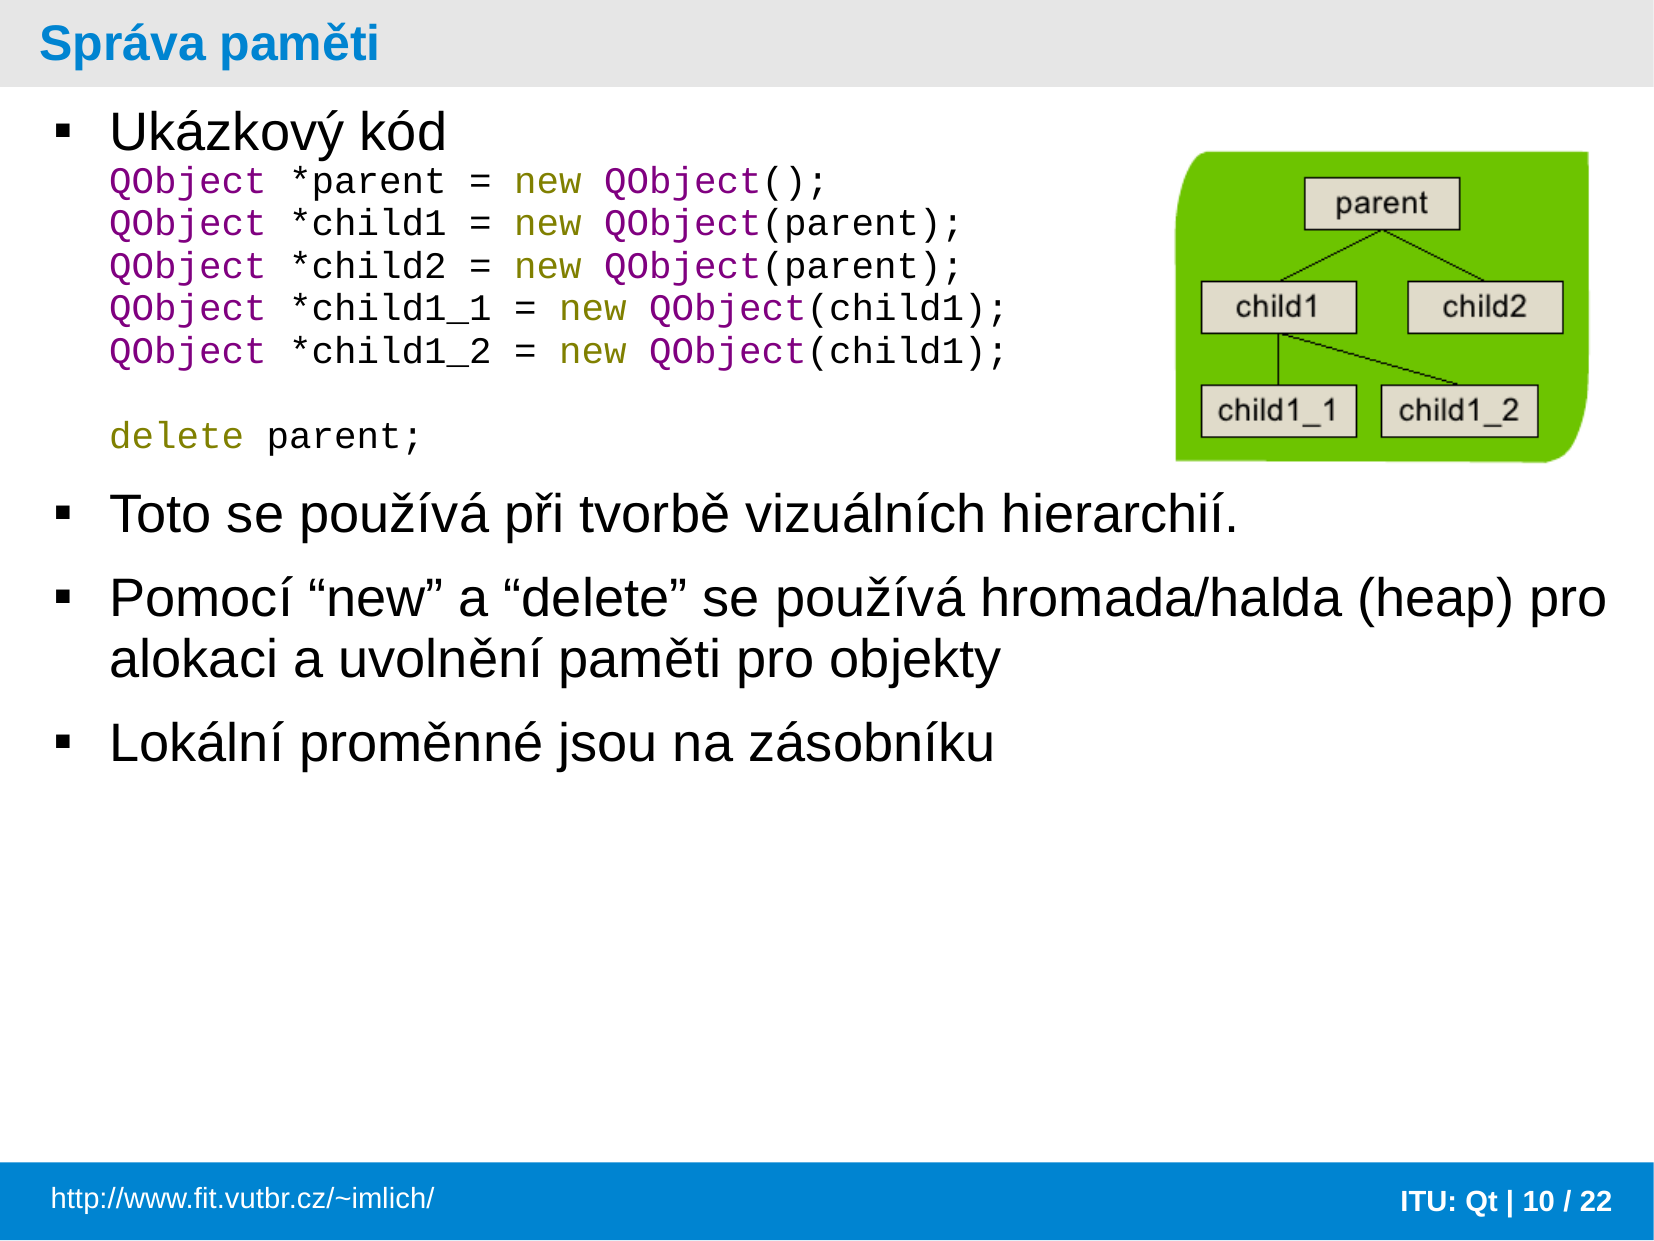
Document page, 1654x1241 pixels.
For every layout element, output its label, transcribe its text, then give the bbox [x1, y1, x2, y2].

title Správa paměti [39, 5, 1615, 81]
list Ukázkový kód QObject *parent = new QObject(); QObject *child1 = new QObject(parent); QObject *child2 = new QObject(parent); QObject *child1_1 = new QObject(child1); QObject *child1_2 = new QObject(child1); delete parent; Toto se používá při tvorbě vizuálních hierarchií. Pomocí “new” a “delete” se používá hromada/halda (heap) pro alokaci a uvolnění paměti pro objekty Lokální proměnné jsou na zásobníku [38, 101, 1616, 1126]
picture [1162, 149, 1600, 468]
